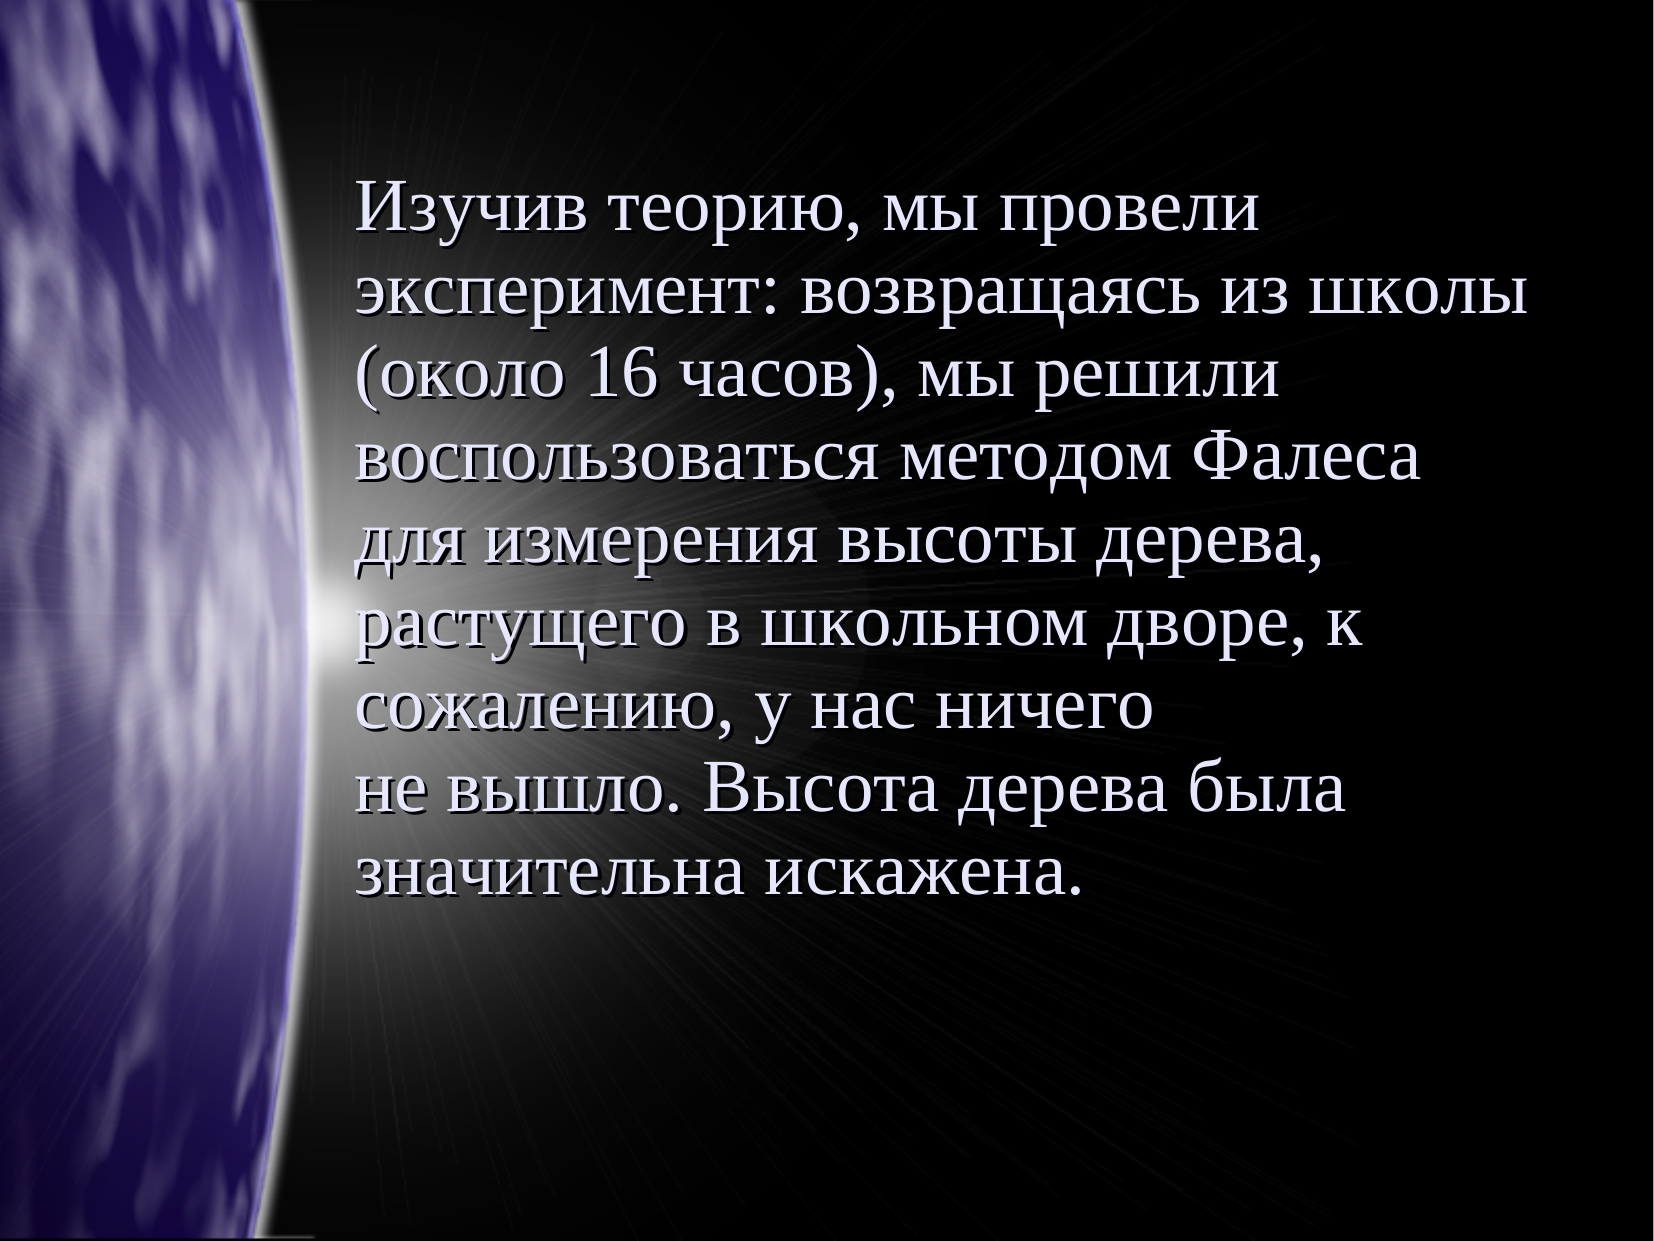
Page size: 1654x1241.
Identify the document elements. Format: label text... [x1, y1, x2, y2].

title Изучив теорию, мы провели эксперимент: возвращаясь из школы (около 16 часов), мы решили воспользоваться методом Фалеса для измерения высоты дерева, растущего в школьном дворе, к сожалению, у нас ничего не вышло. Высота дерева была значительна искажена. [354, 29, 1536, 1211]
picture [0, 0, 1654, 1241]
